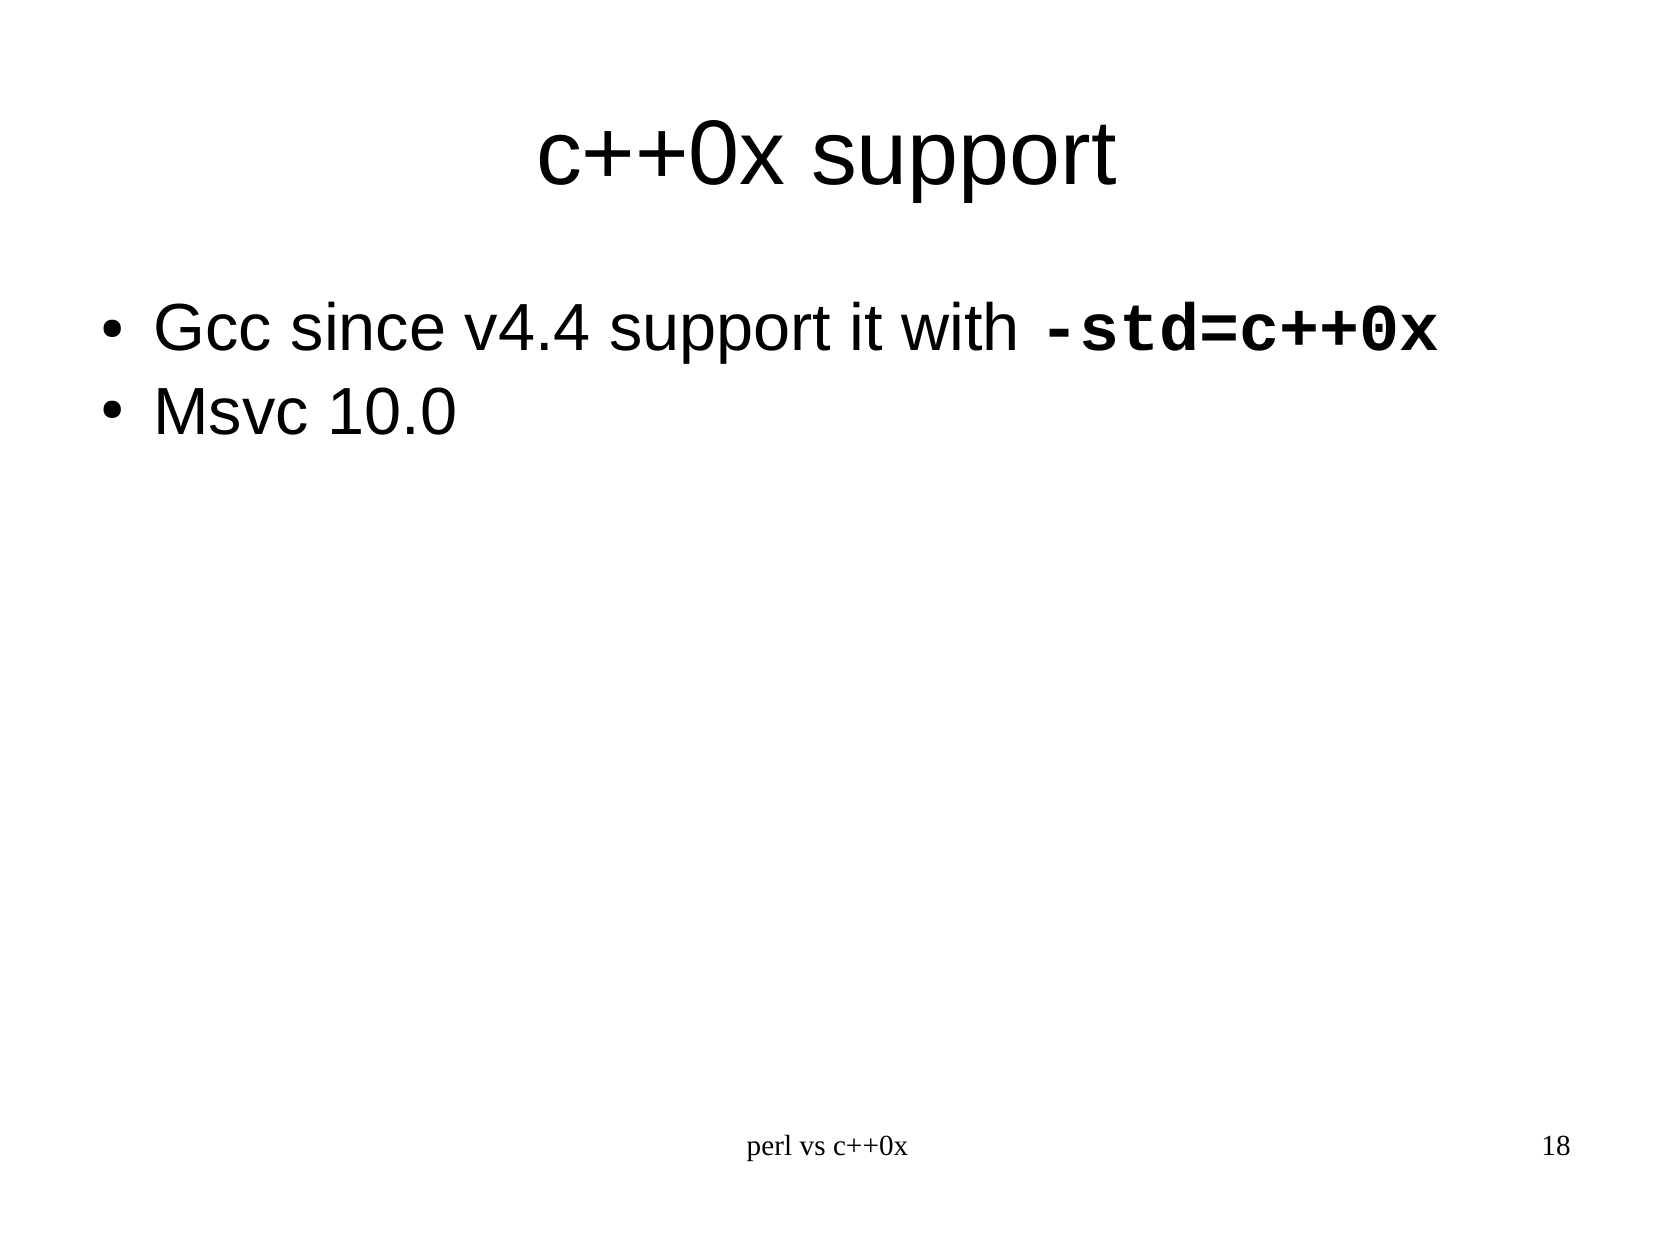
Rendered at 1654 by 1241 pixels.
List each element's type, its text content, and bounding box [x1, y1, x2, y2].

list Gcc since v4.4 support it with -std=c++0x Msvc 10.0 [82, 290, 1571, 1109]
title c++0x support [82, 49, 1571, 257]
